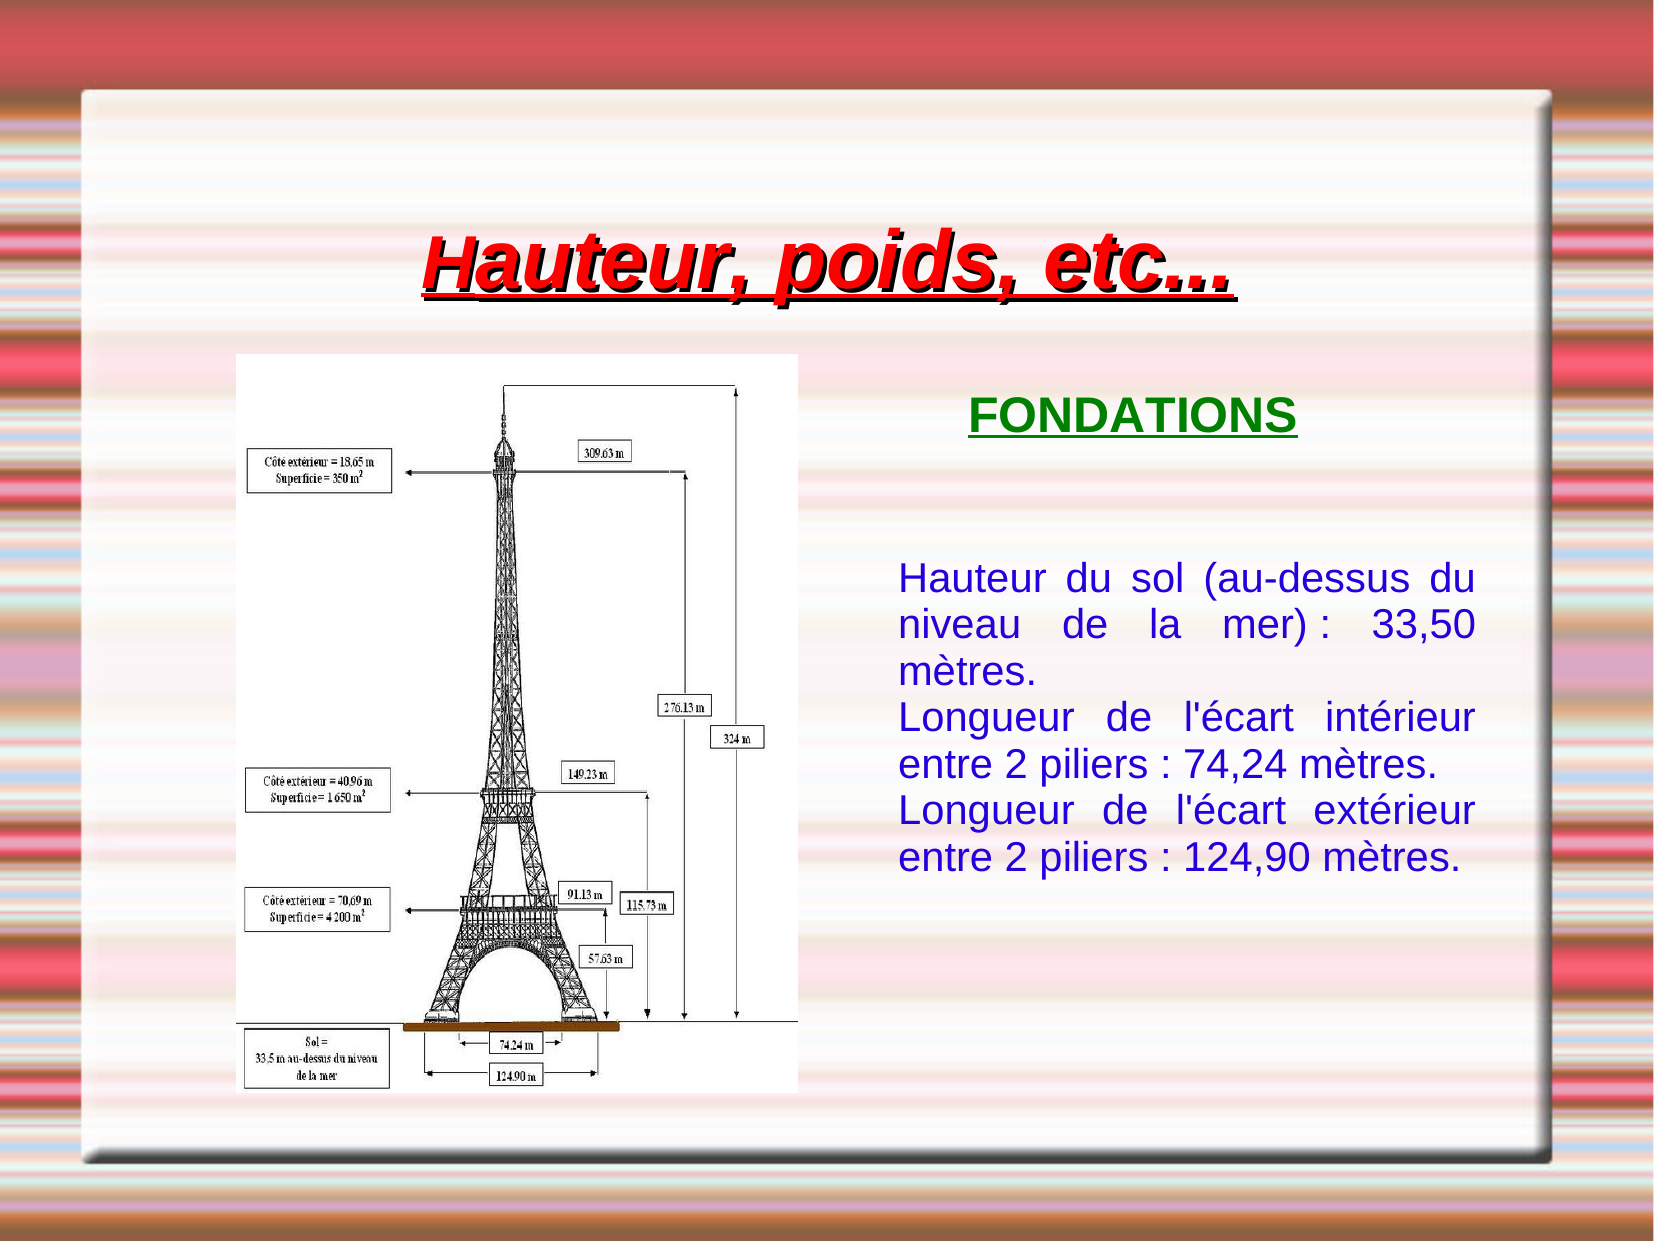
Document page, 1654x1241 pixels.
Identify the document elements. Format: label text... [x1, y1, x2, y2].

picture [0, 0, 1654, 1241]
text_box FONDATIONS Hauteur du sol (au-dessus du niveau de la mer) : 33,50 mètres. Longueur de l'écart intérieur entre 2 piliers : 74,24 mètres. Longueur de l'écart extérieur entre 2 piliers : 124,90 mètres. [898, 387, 1477, 1063]
title Hauteur, poids, etc... [121, 114, 1534, 322]
